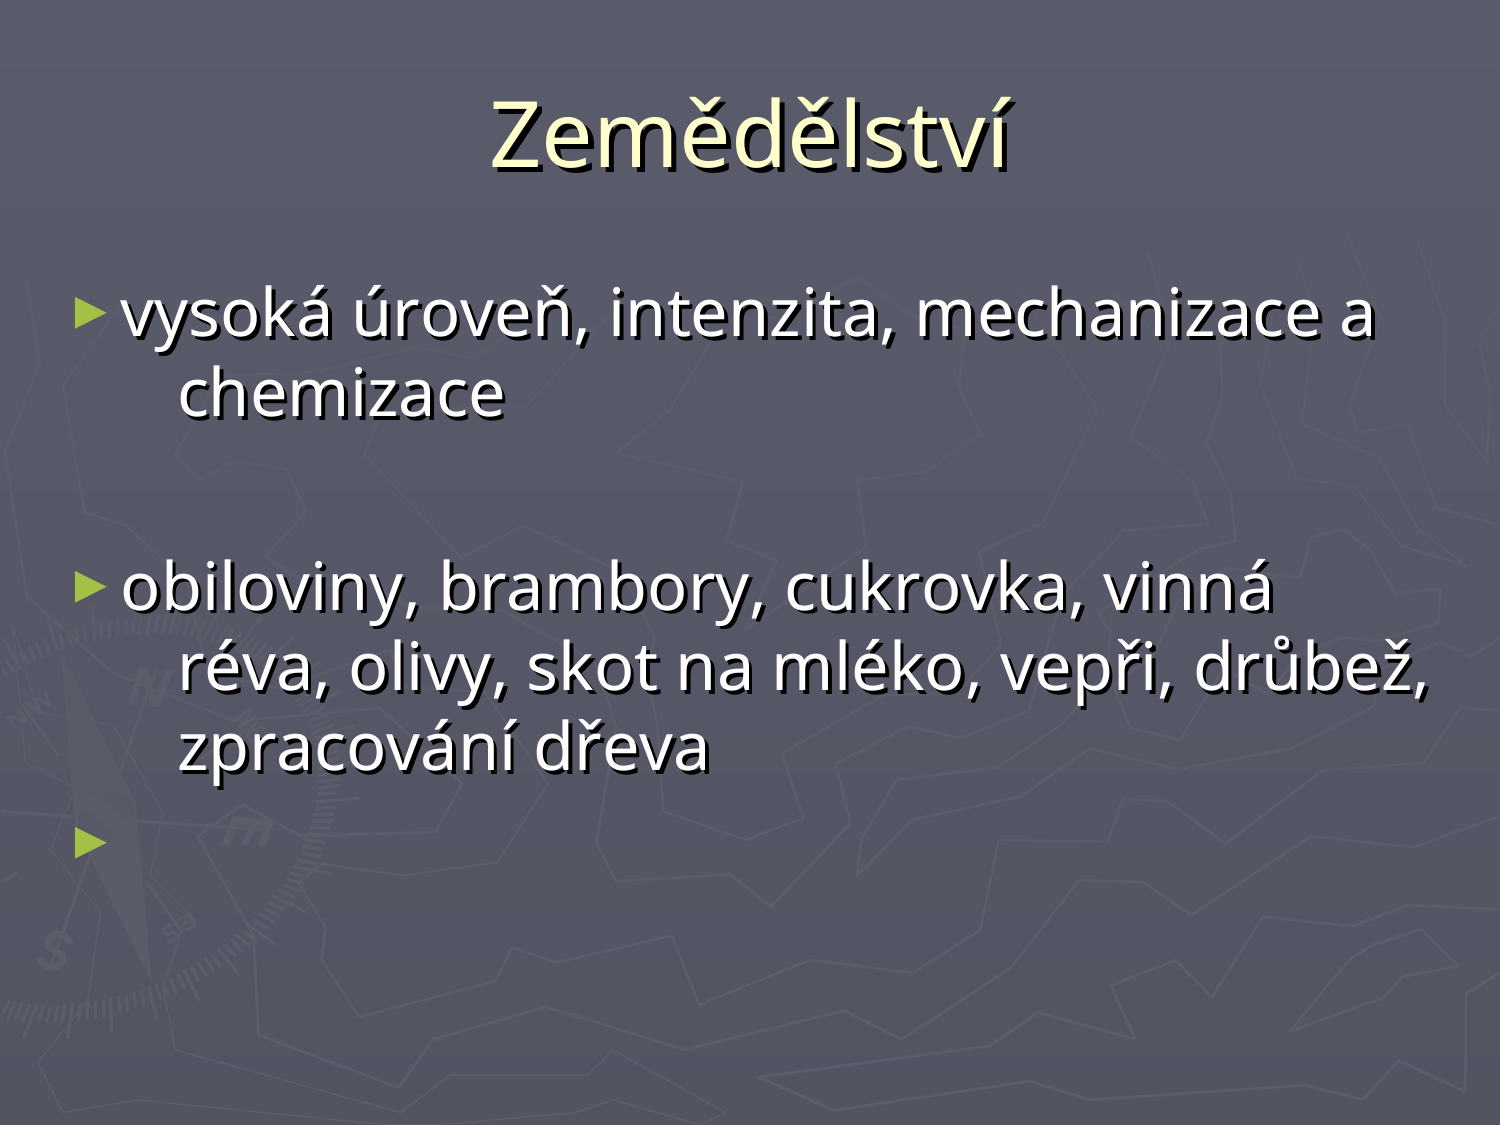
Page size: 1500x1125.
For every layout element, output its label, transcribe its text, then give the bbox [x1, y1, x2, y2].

title Zemědělství [49, 37, 1451, 225]
list vysoká úroveň, intenzita, mechanizace a chemizace obiloviny, brambory, cukrovka, vinná réva, olivy, skot na mléko, vepři, drůbež, zpracování dřeva [49, 262, 1451, 1001]
